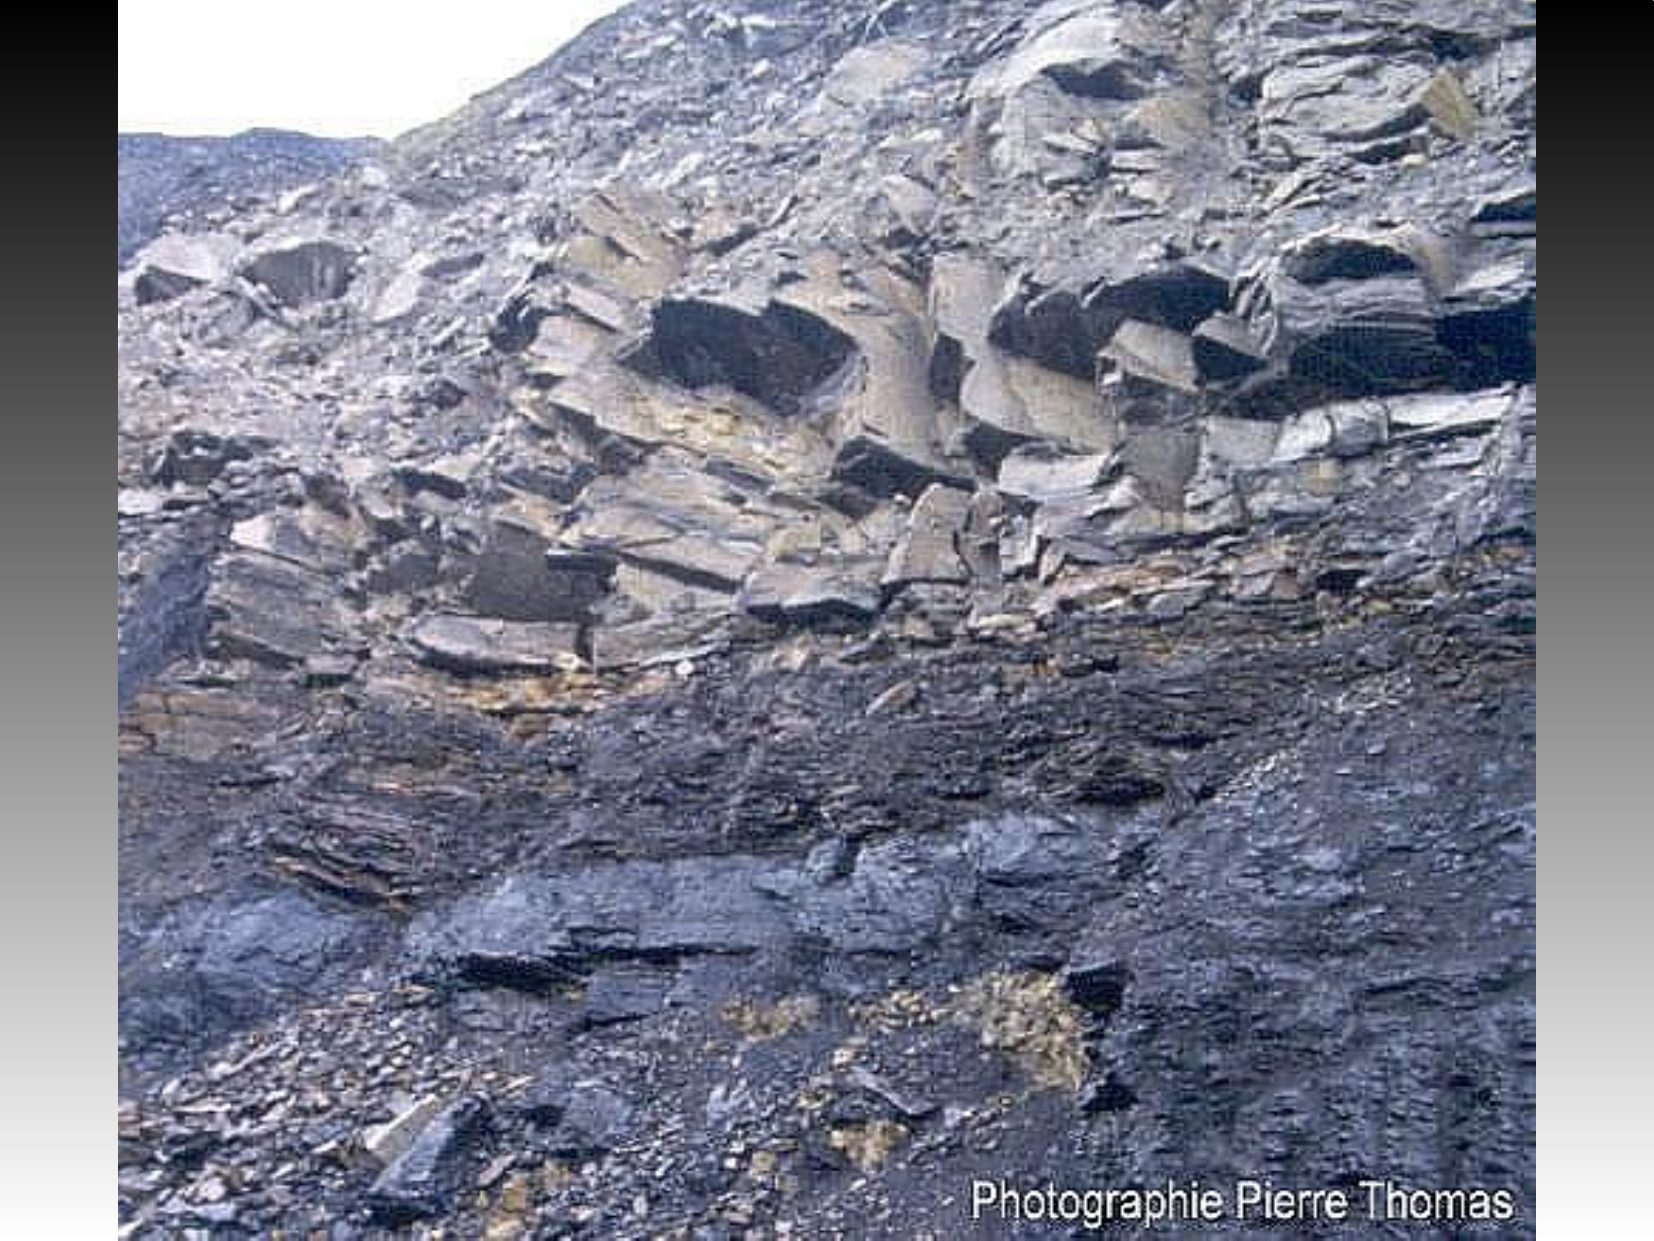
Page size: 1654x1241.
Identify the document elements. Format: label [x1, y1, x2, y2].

picture [118, 0, 1536, 1241]
